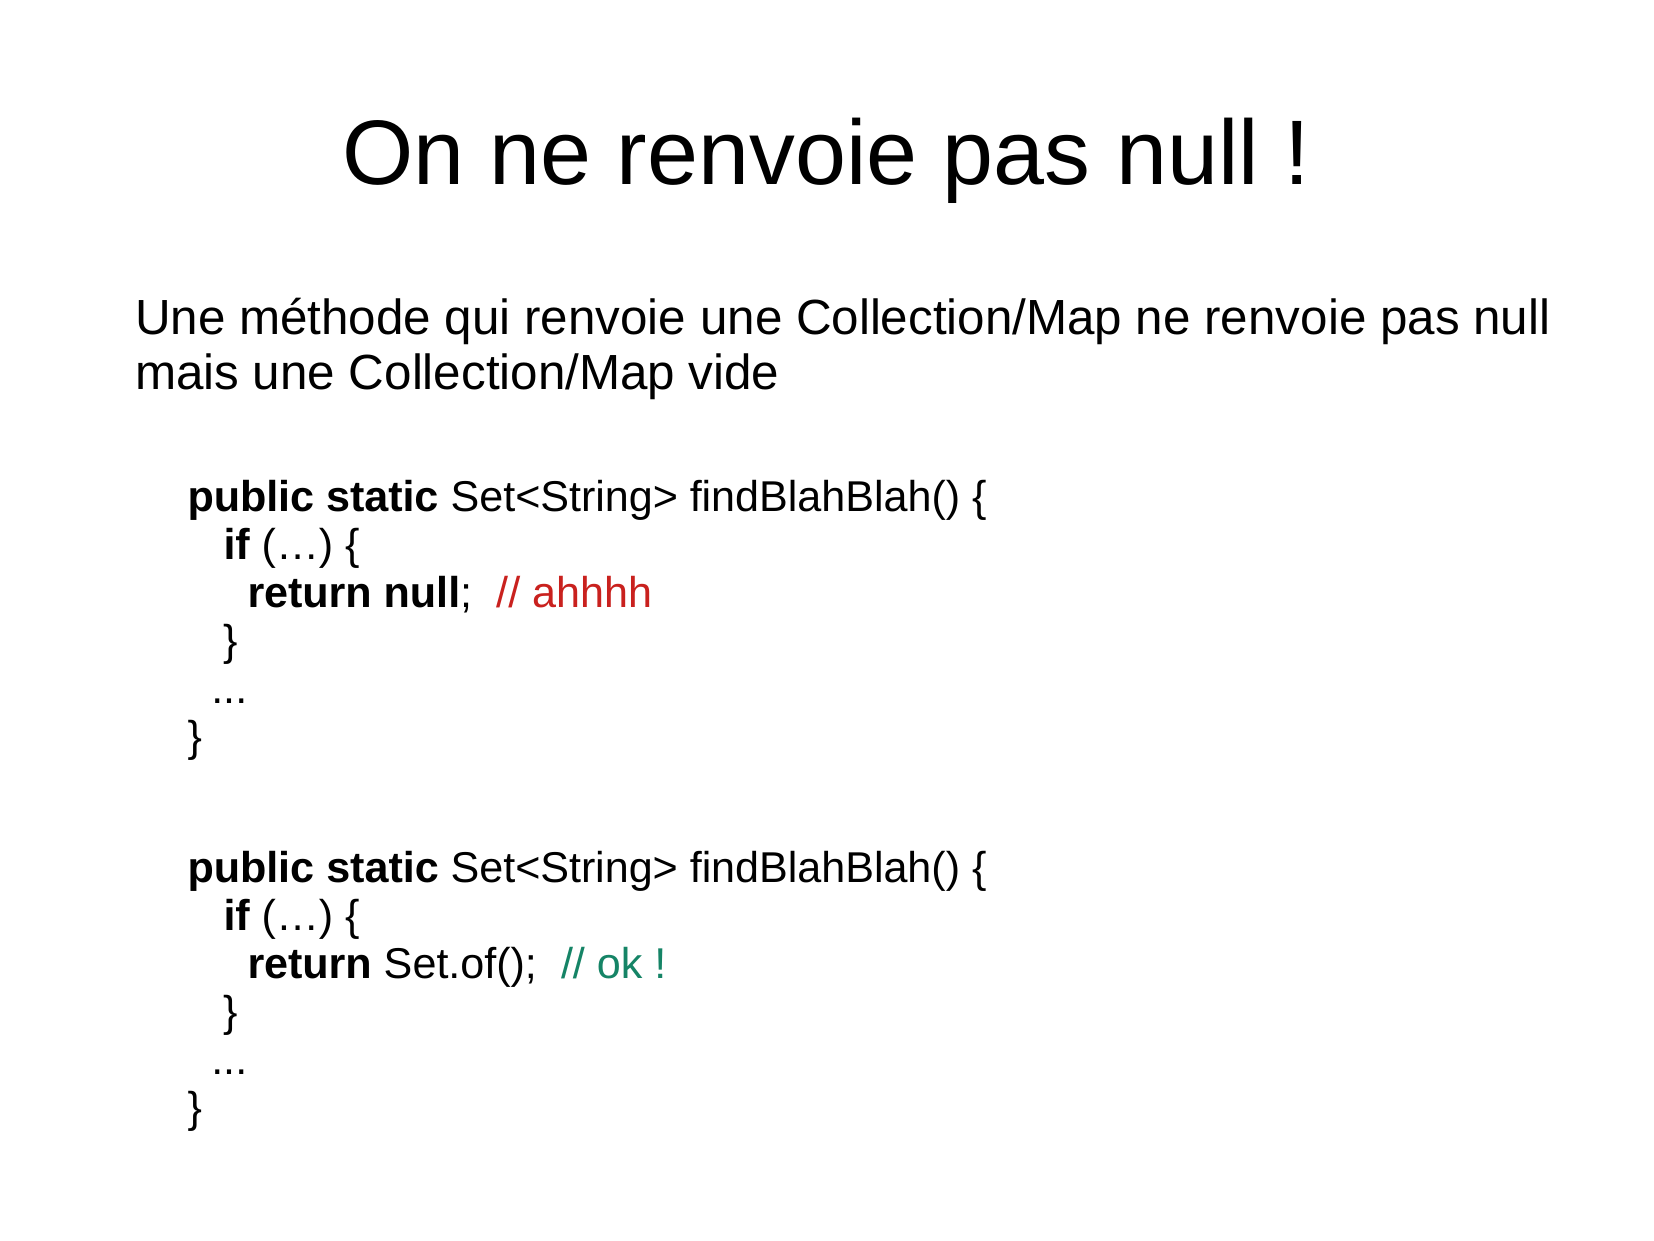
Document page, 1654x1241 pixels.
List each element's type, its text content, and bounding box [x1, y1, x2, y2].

title On ne renvoie pas null ! [82, 49, 1571, 257]
list Une méthode qui renvoie une Collection/Map ne renvoie pas null mais une Collection/Map vide public static Set<String> findBlahBlah() { if (…) { return null; // ahhhh } ... } public static Set<String> findBlahBlah() { if (…) { return Set.of(); // ok ! } ... } [82, 290, 1571, 1141]
